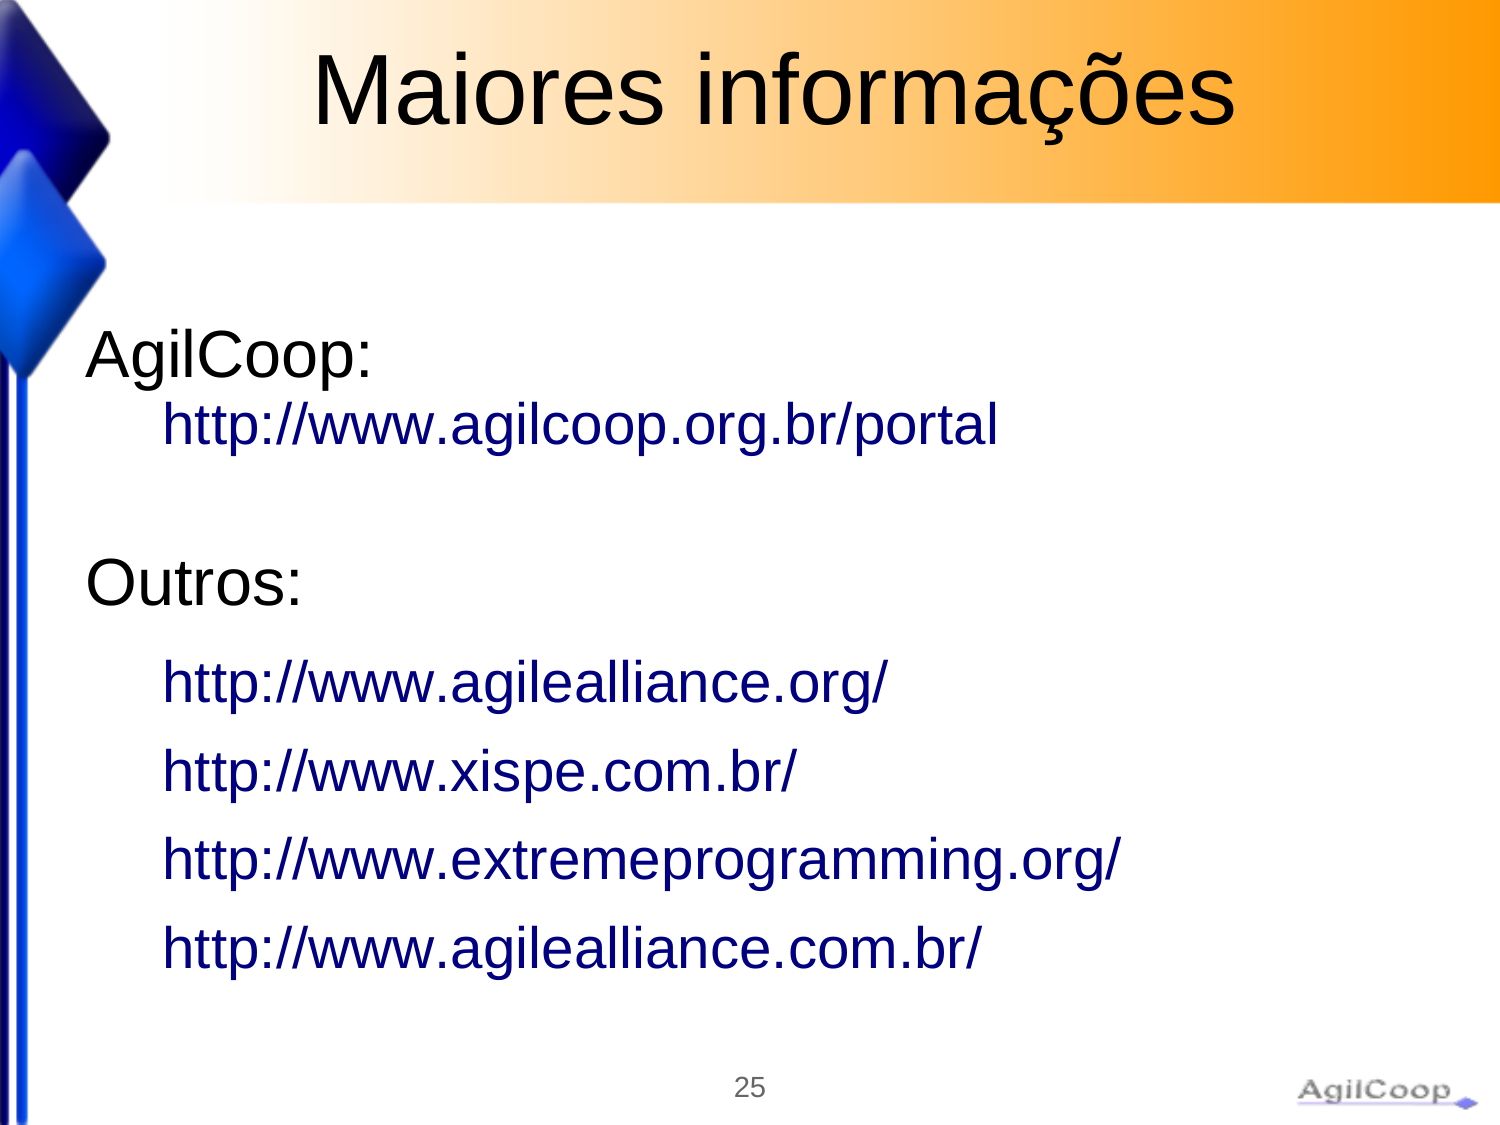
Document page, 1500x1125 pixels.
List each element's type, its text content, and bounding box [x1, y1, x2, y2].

picture [0, 0, 1500, 1125]
title Maiores informações [124, 8, 1426, 172]
list AgilCoop: http://www.agilcoop.org.br/portal Outros: http://www.agilealliance.org/ http://www.xispe.com.br/ http://www.extremeprogramming.org/ http://www.agilealliance.com.br/ [53, 309, 1412, 1052]
